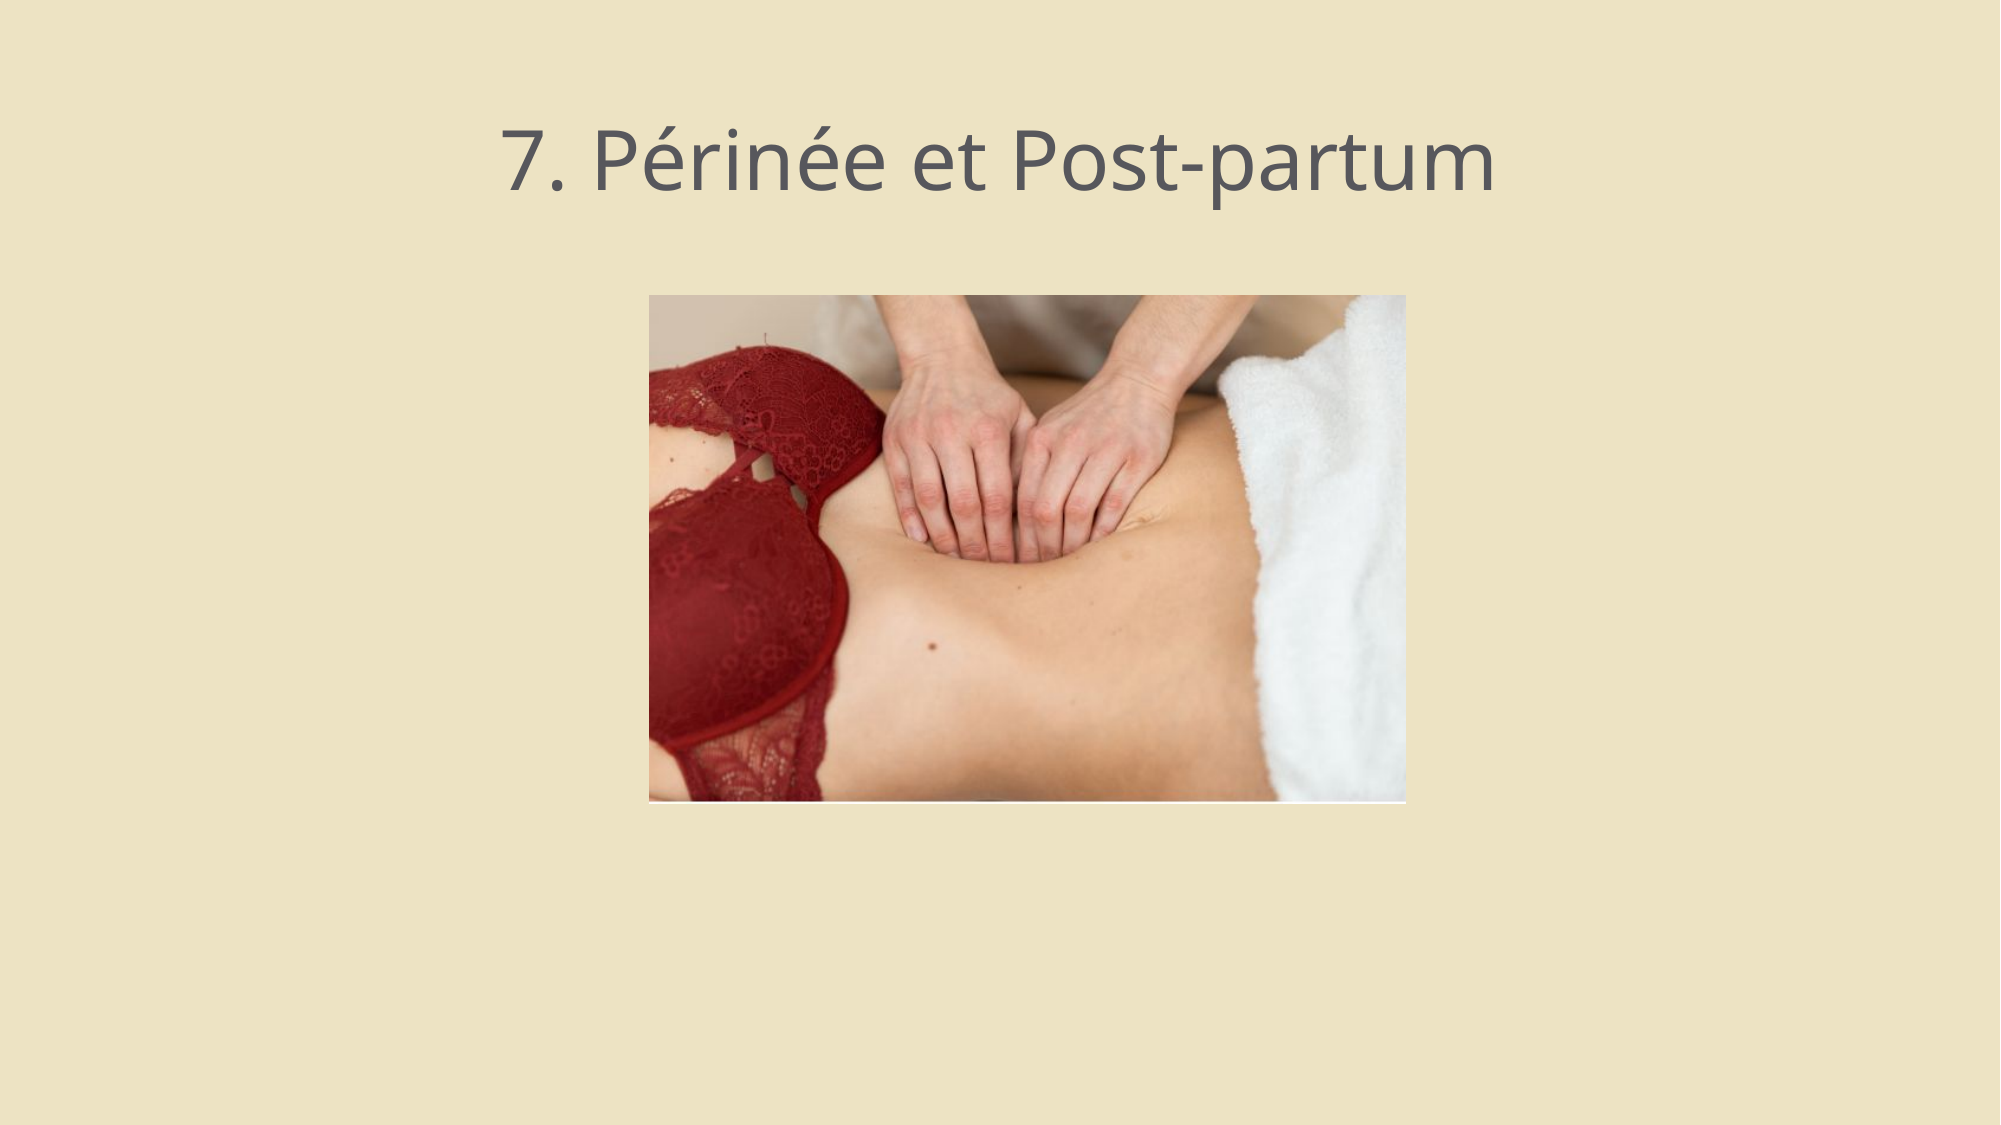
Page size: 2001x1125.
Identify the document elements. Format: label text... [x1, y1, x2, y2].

title 7. Périnée et Post-partum [149, 99, 1849, 260]
picture [649, 295, 1406, 804]
